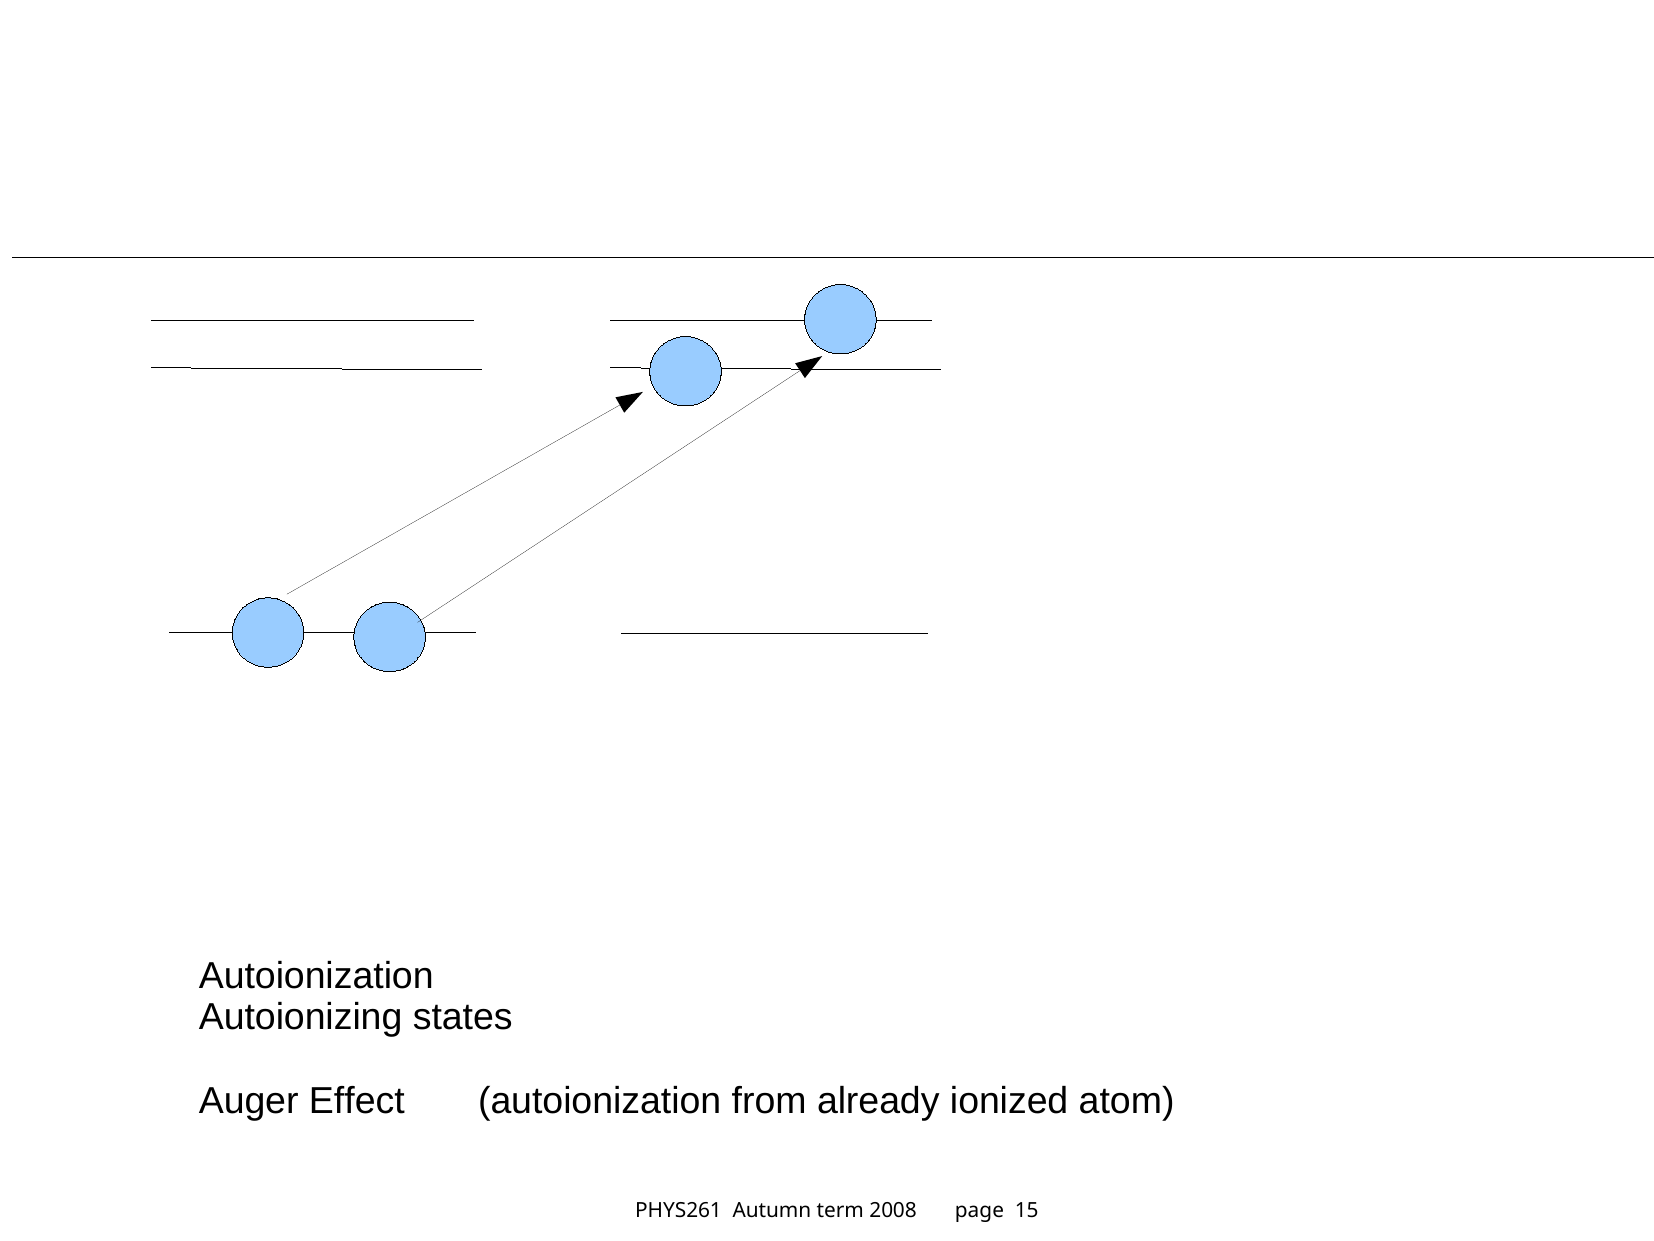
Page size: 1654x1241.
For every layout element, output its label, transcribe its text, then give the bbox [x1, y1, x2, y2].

text_box [353, 602, 426, 672]
text_box [649, 336, 722, 406]
text_box Autoionization Autoionizing states Auger Effect (autoionization from already ionized atom) [184, 946, 1322, 1182]
text_box [232, 597, 304, 668]
text_box [804, 284, 877, 354]
